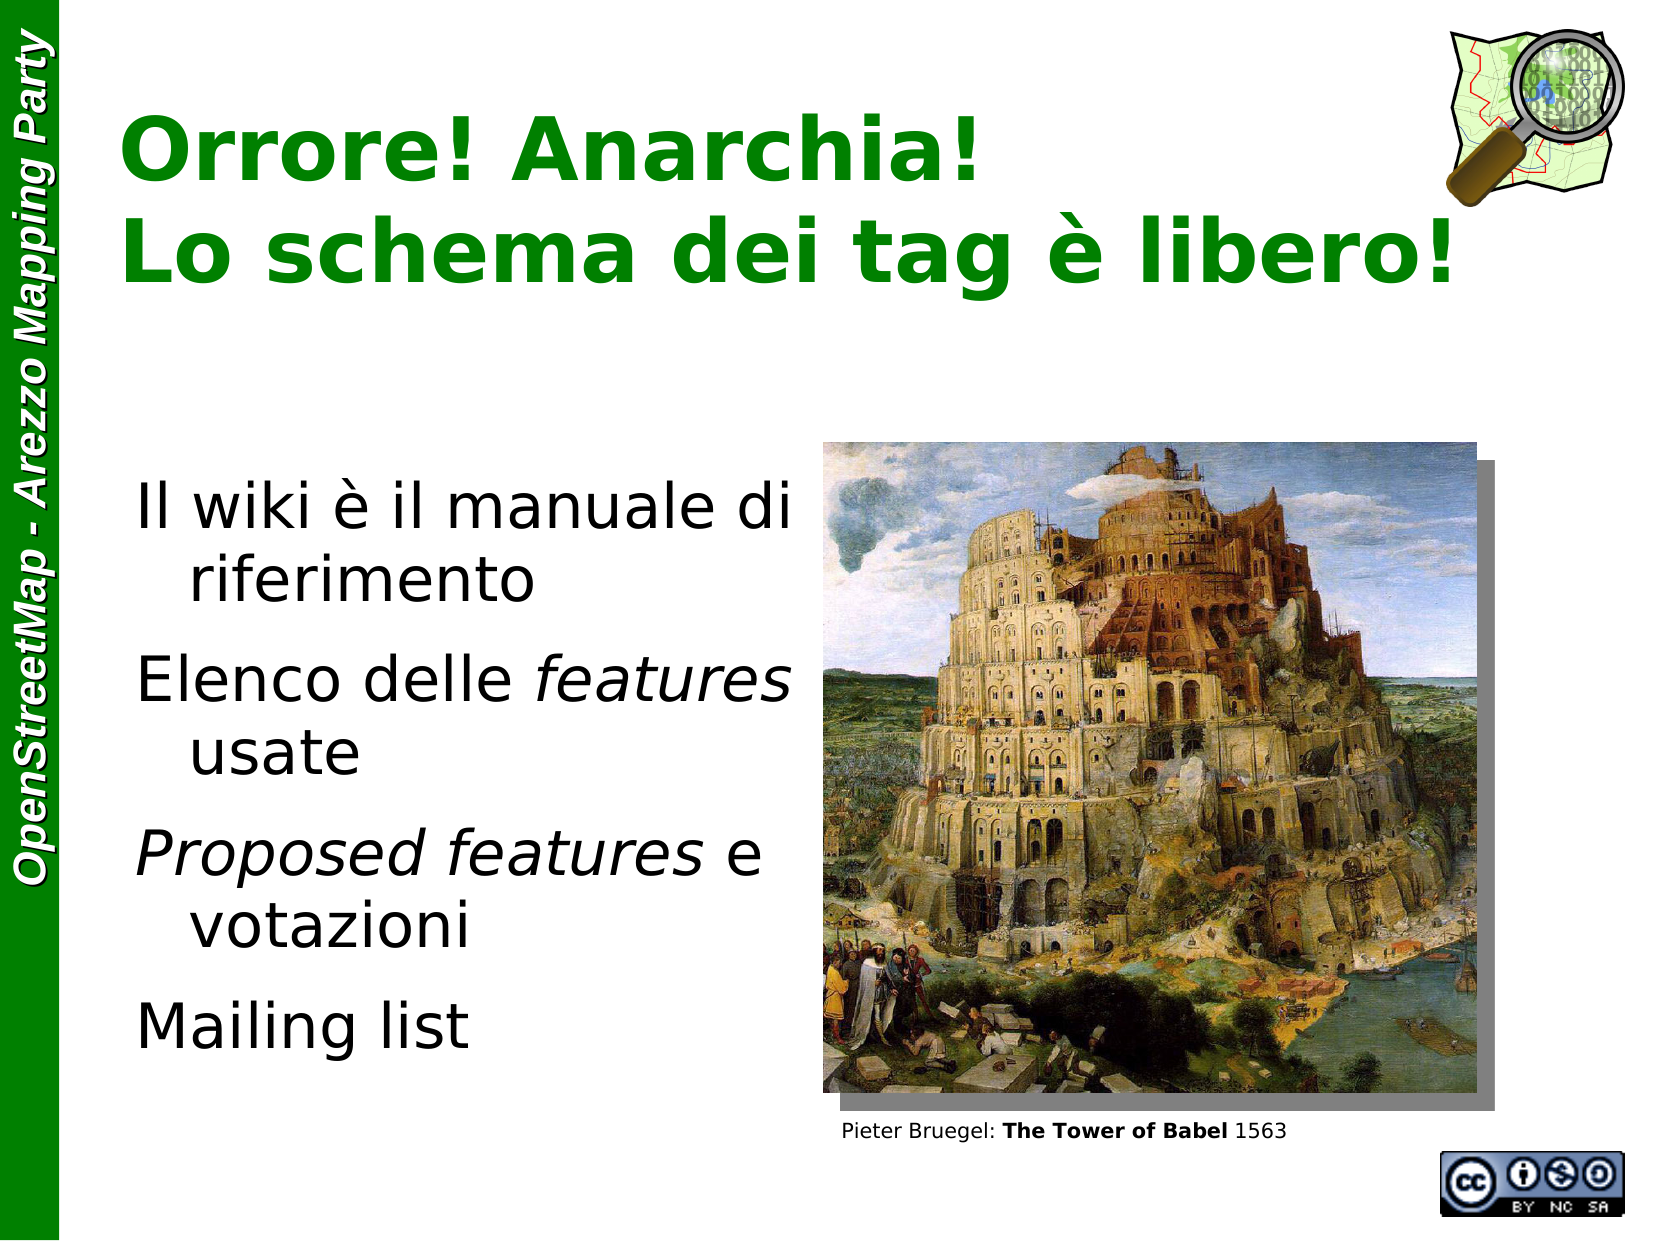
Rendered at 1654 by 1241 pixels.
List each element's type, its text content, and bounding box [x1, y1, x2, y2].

picture [1440, 1151, 1625, 1217]
picture [823, 442, 1477, 1093]
picture [1446, 29, 1625, 207]
text_box Pieter Bruegel: The Tower of Babel 1563 [826, 1112, 1329, 1152]
list Il wiki è il manuale di riferimento Elenco delle features usate Proposed features e votazioni Mailing list [118, 470, 798, 1063]
title Orrore! Anarchia! Lo schema dei tag è libero! [118, 99, 1595, 304]
